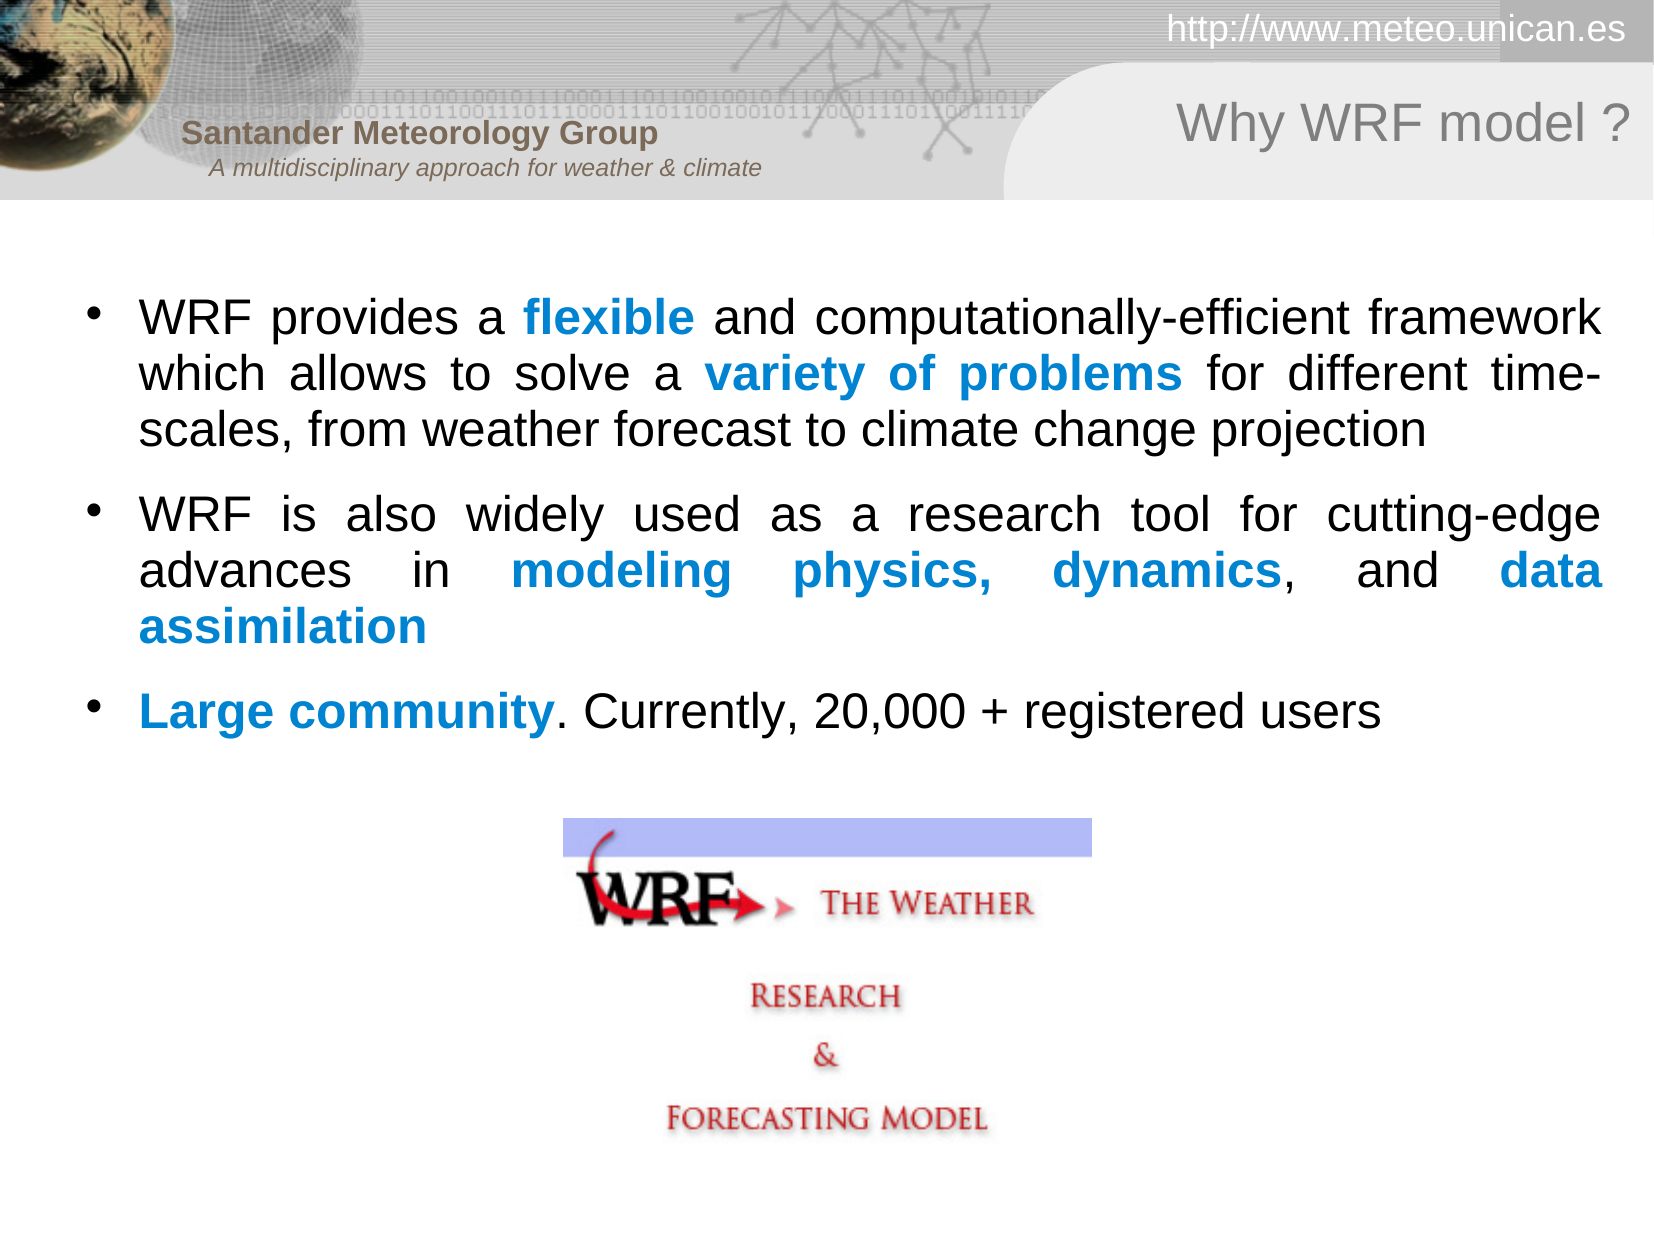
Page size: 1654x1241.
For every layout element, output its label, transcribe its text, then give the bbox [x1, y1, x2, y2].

picture [563, 818, 1092, 1179]
list WRF provides a flexible and computationally-efficient framework which allows to solve a variety of problems for different time-scales, from weather forecast to climate change projection WRF is also widely used as a research tool for cutting-edge advances in modeling physics, dynamics, and data assimilation Large community. Currently, 20,000 + registered users [67, 157, 1603, 1193]
picture [0, 0, 1500, 200]
text_box Why WRF model ? [1114, 57, 1633, 183]
